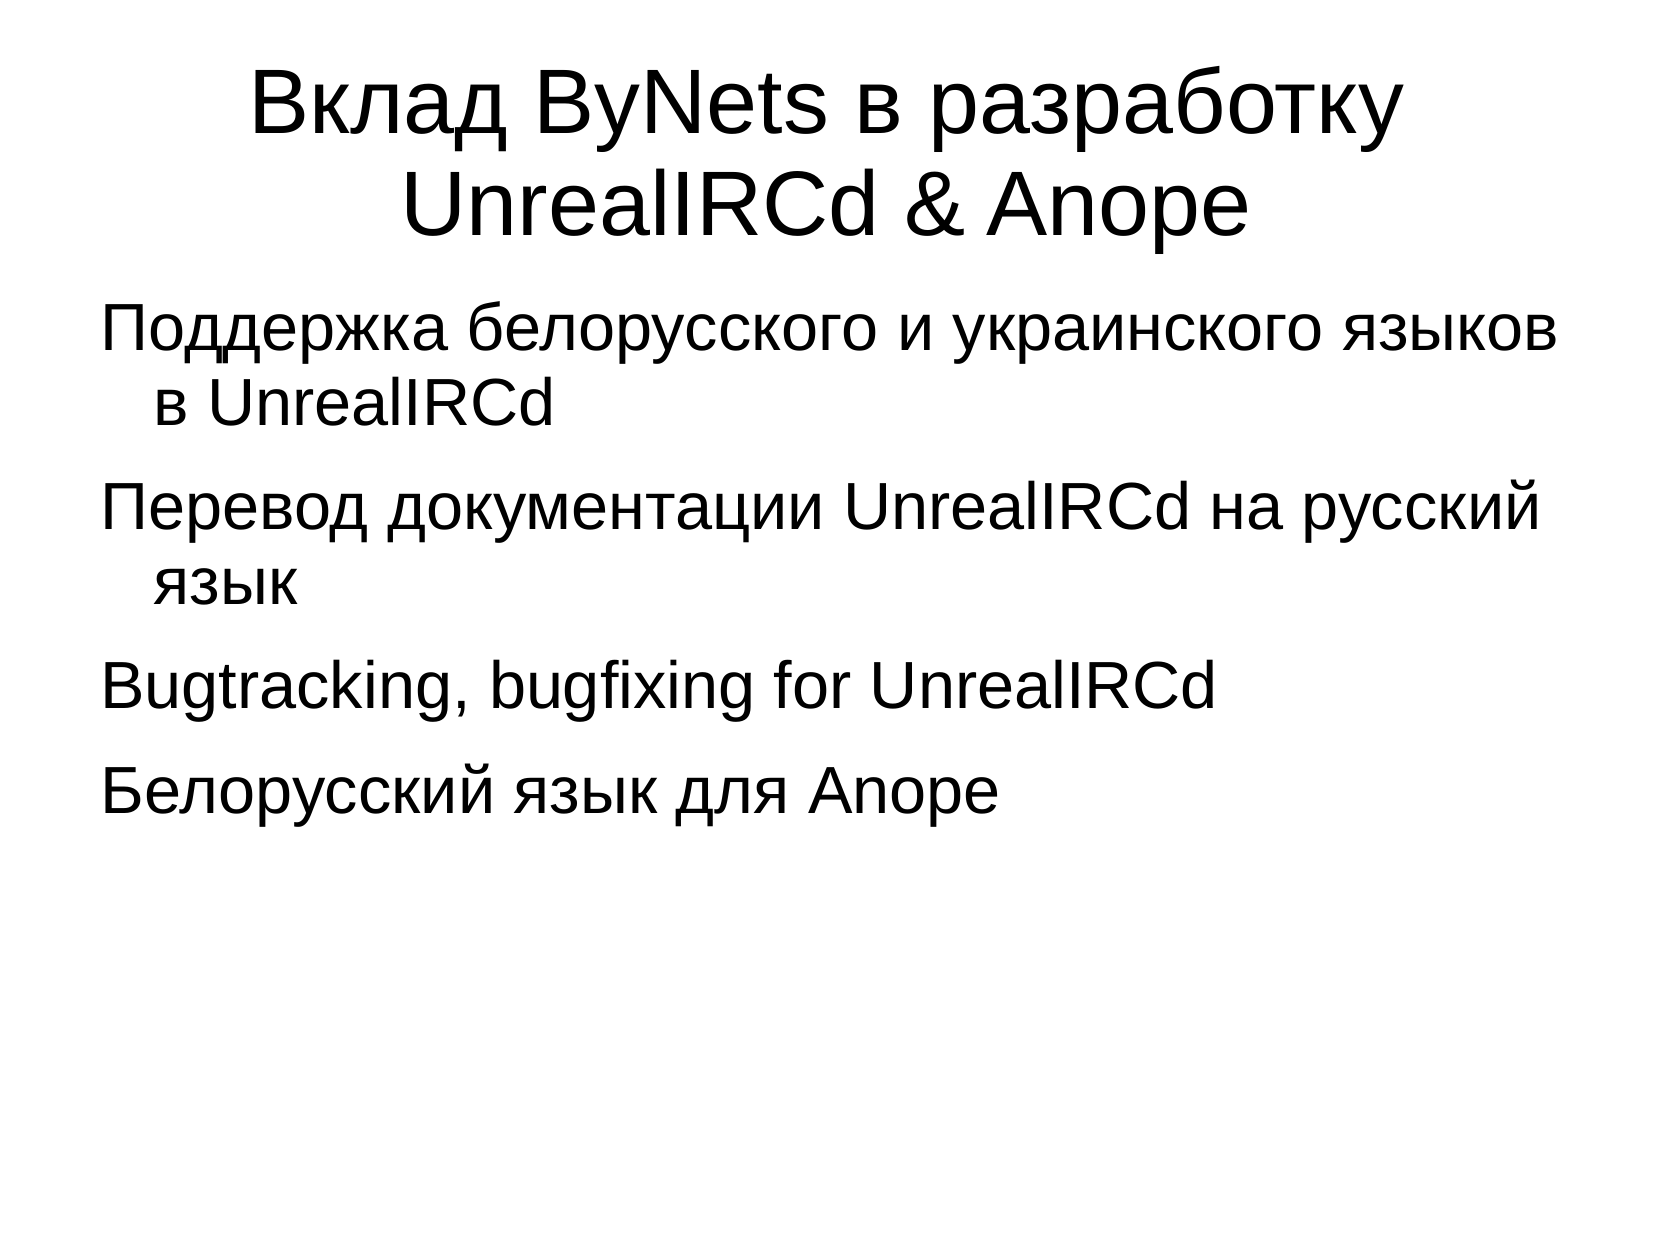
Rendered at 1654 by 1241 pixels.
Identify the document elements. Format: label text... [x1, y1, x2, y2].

list Поддержка белорусского и украинского языков в UnrealIRCd Перевод документации UnrealIRCd на русский язык Bugtracking, bugfixing for UnrealIRCd Белорусский язык для Anope [82, 290, 1571, 1094]
title Вклад ByNets в разработку UnrealIRCd & Anope [82, 50, 1571, 256]
